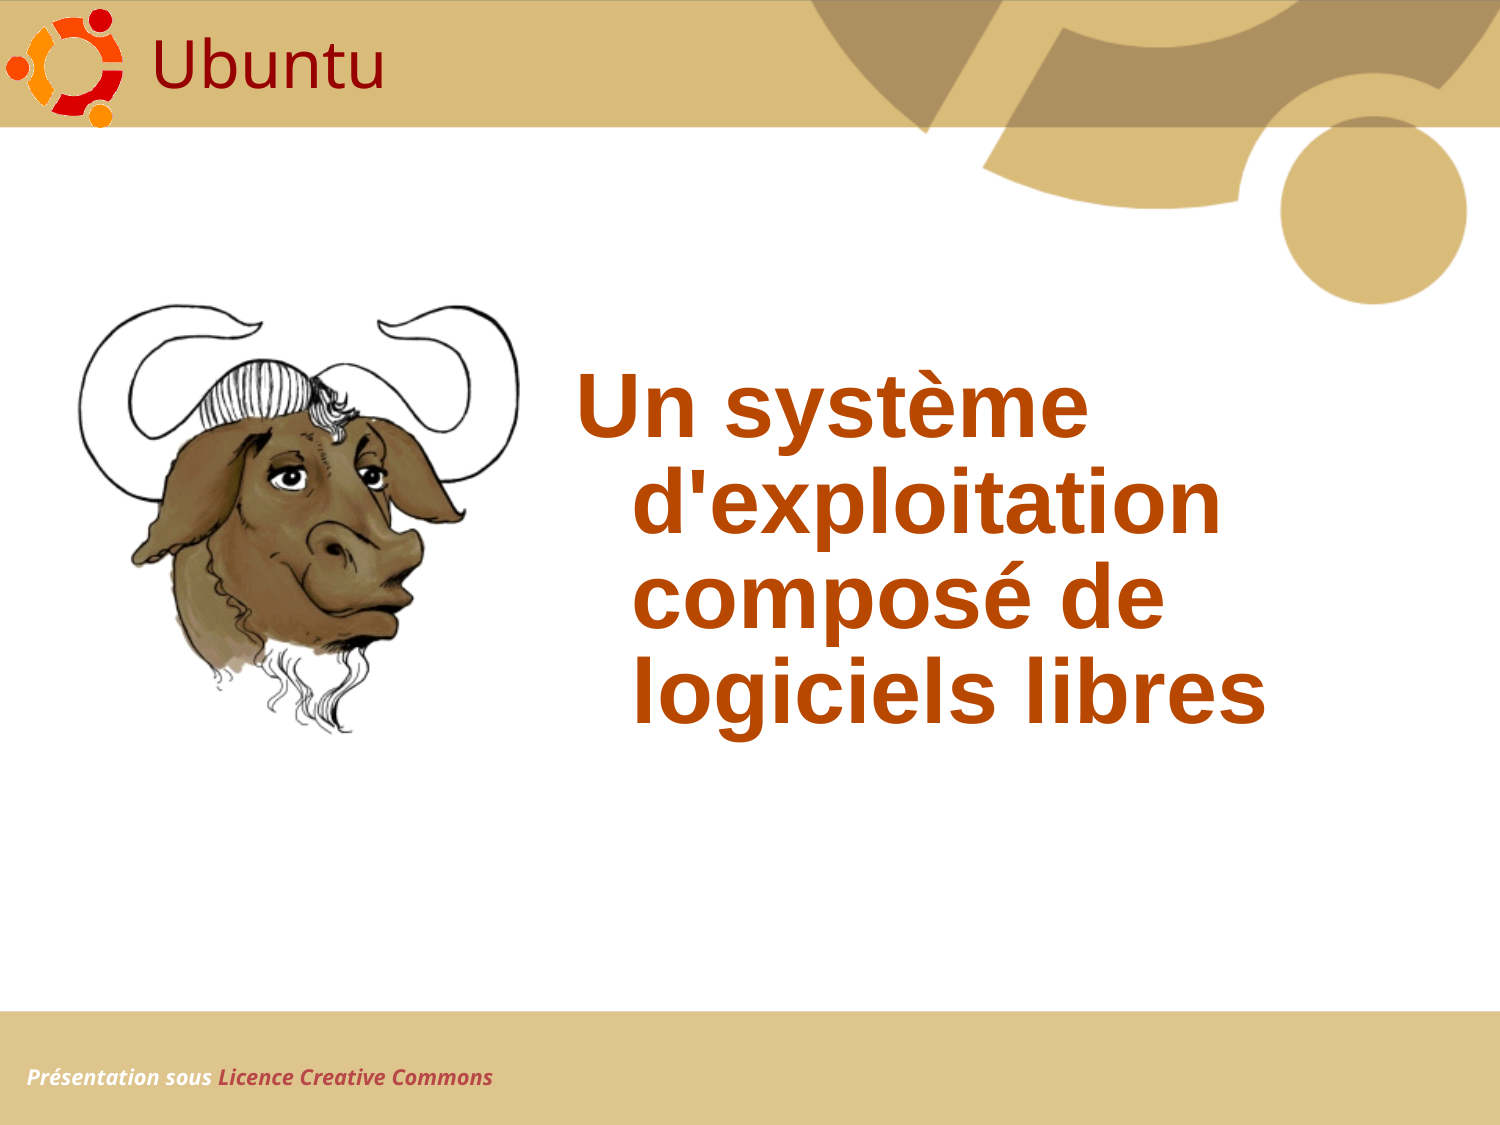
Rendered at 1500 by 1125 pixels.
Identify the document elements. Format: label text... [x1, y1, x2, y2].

text_box Un système d'exploitation composé de logiciels libres [561, 354, 1447, 916]
title Ubuntu [135, 0, 1417, 159]
picture [0, 0, 1500, 768]
